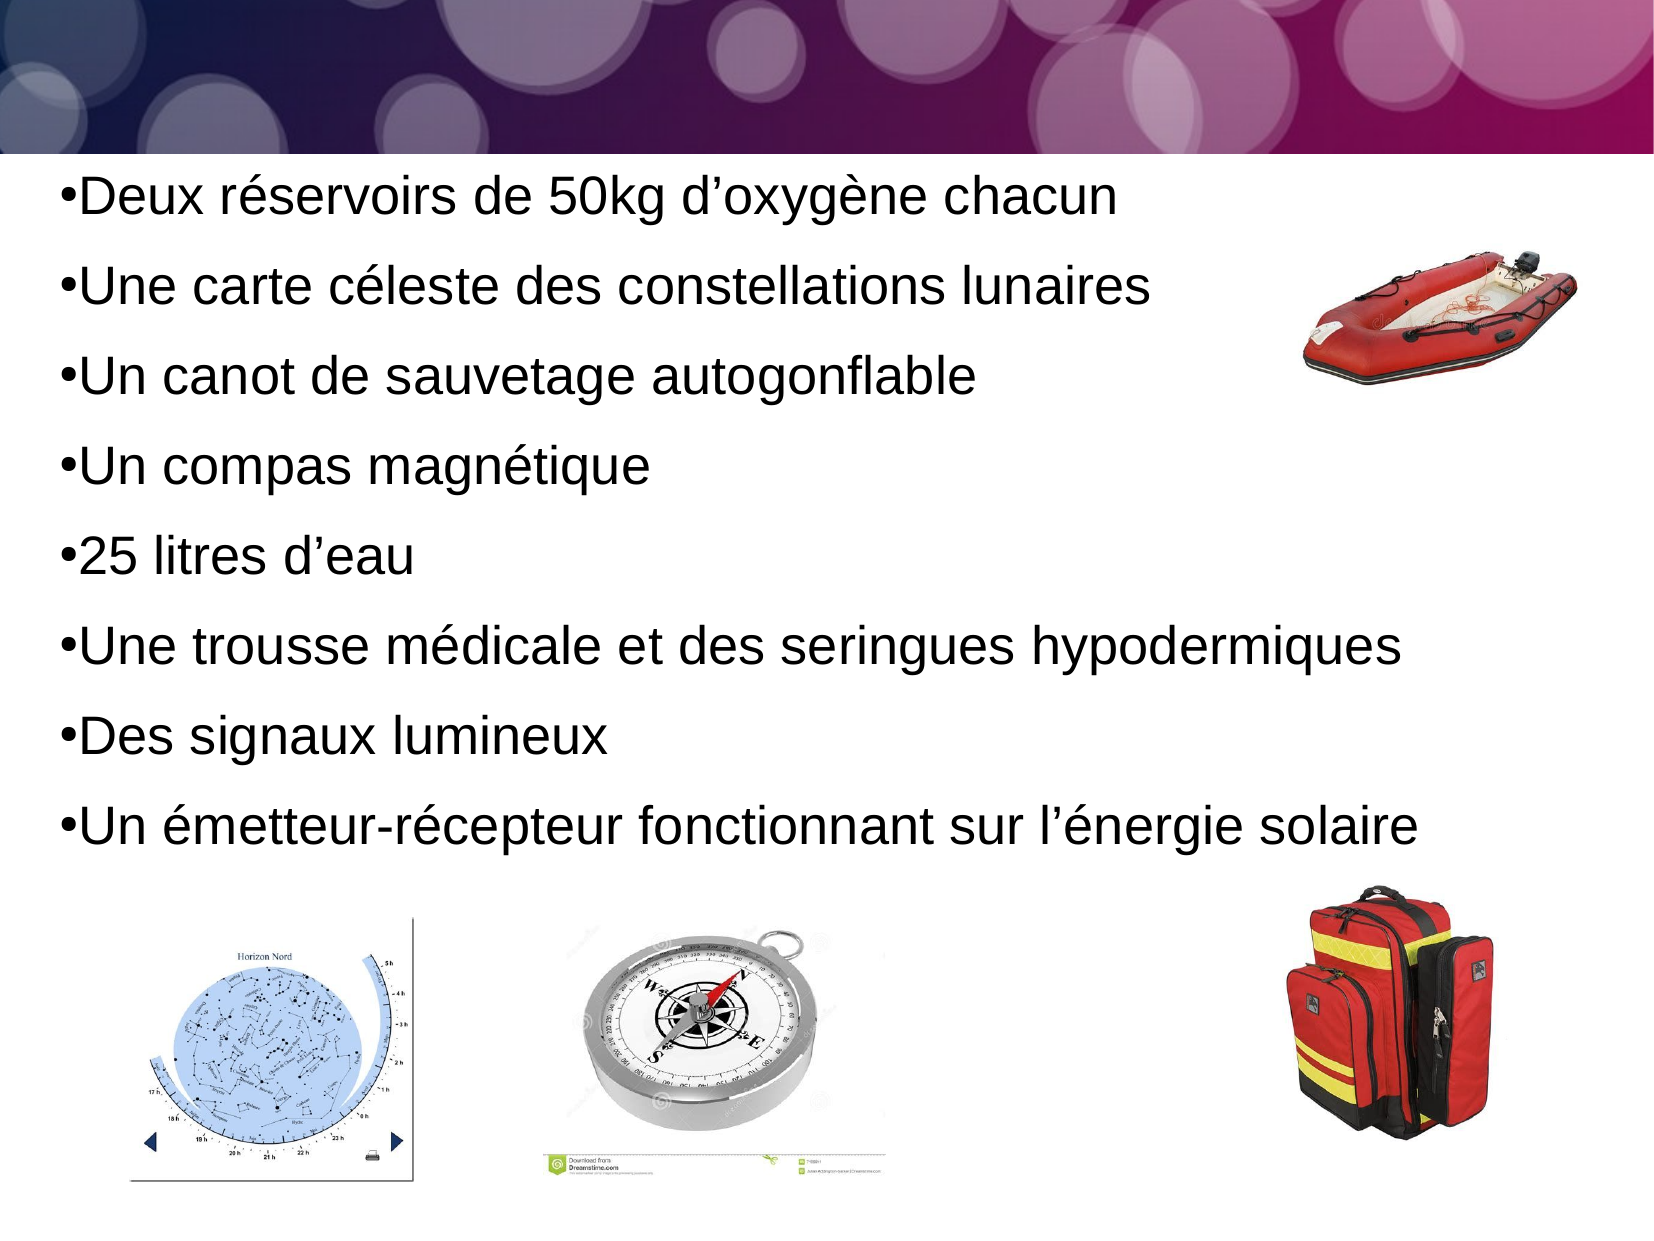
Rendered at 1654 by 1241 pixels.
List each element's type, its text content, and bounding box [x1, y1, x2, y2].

picture [1228, 850, 1548, 1170]
list Deux réservoirs de 50kg d’oxygène chacun Une carte céleste des constellations lunaires Un canot de sauvetage autogonflable Un compas magnétique 25 litres d’eau Une trousse médicale et des seringues hypodermiques Des signaux lumineux Un émetteur-récepteur fonctionnant sur l’énergie solaire [59, 165, 1548, 1158]
picture [543, 897, 886, 1179]
picture [1276, 200, 1595, 429]
picture [129, 917, 414, 1182]
